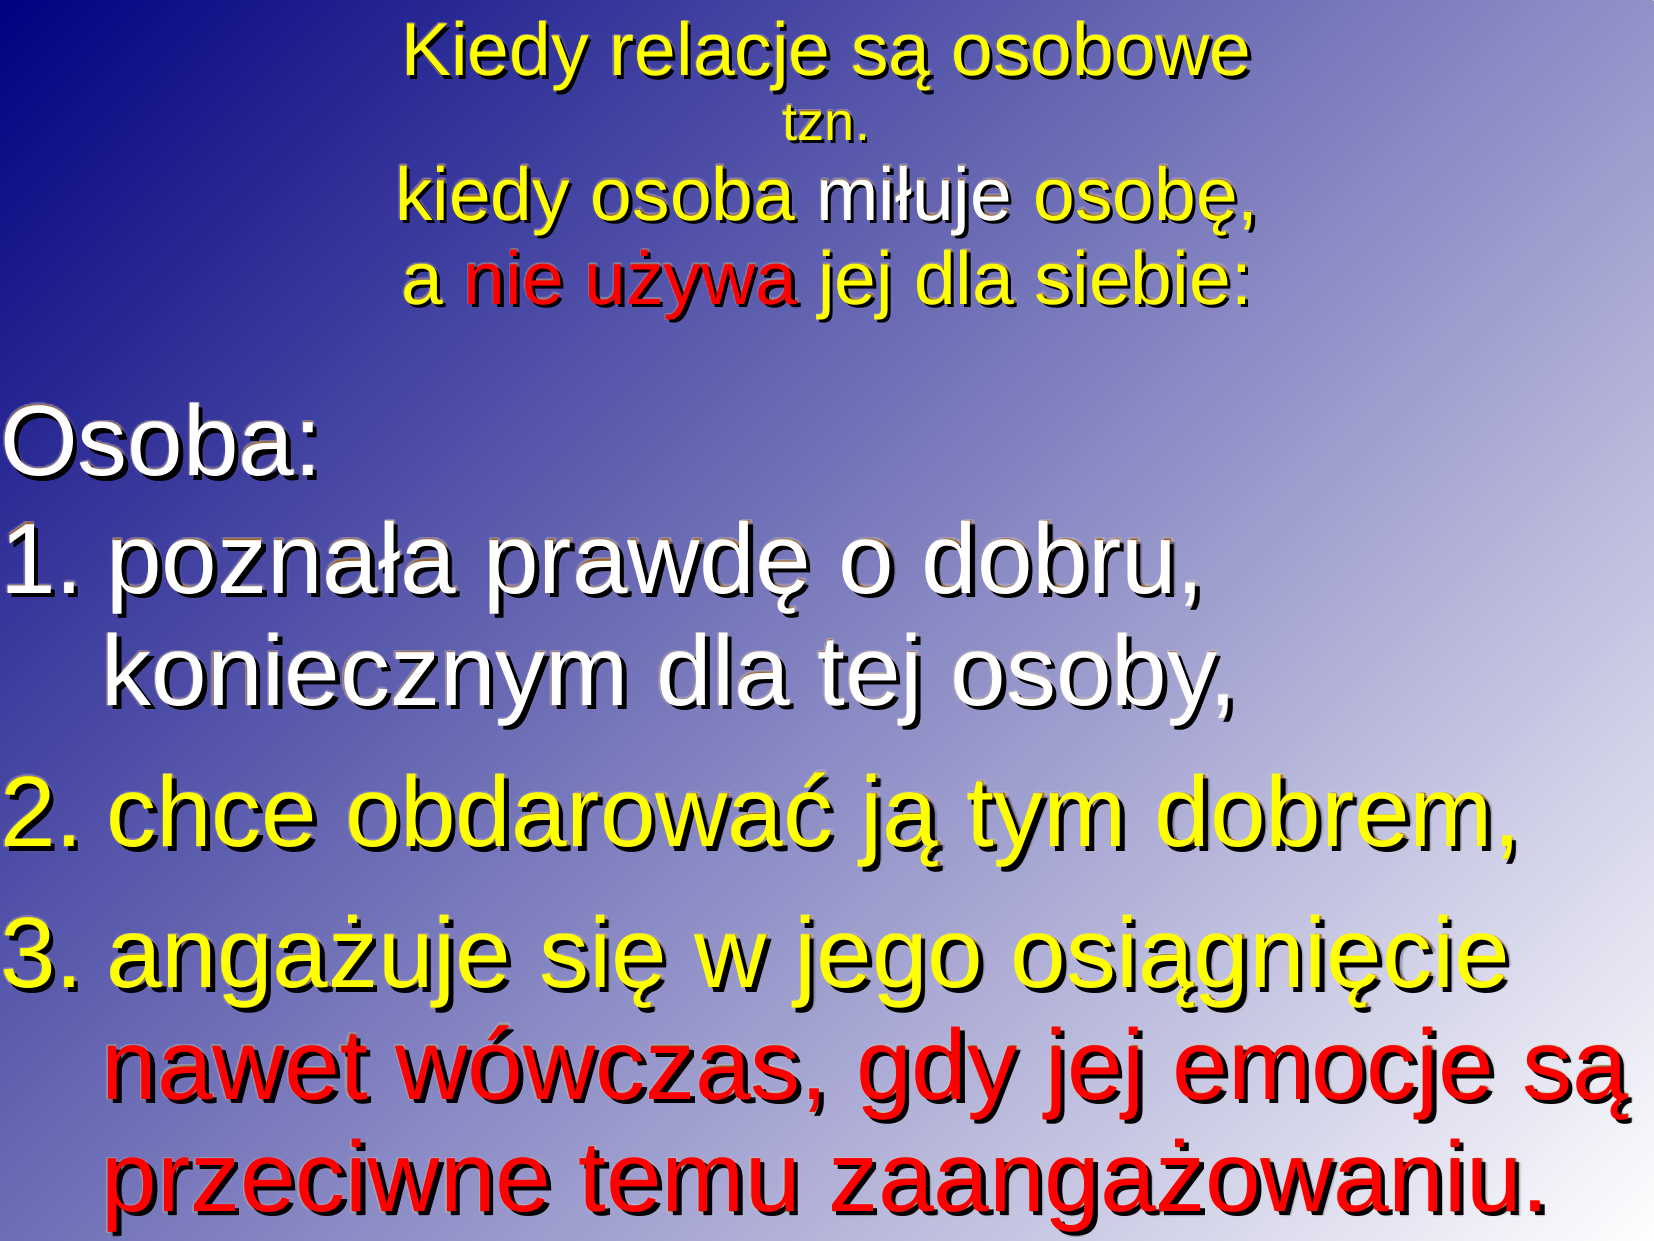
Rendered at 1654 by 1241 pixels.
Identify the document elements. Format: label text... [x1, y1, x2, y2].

subtitle Kiedy relacje są osobowe tzn. kiedy osoba miłuje osobę, a nie używa jej dla siebie: Osoba: 1. poznała prawdę o dobru, koniecznym dla tej osoby, 2. chce obdarować ją tym dobrem, 3. angażuje się w jego osiągnięcie nawet wówczas, gdy jej emocje są przeciwne temu zaangażowaniu. [0, 7, 1654, 1233]
text_box [310, 640, 341, 712]
